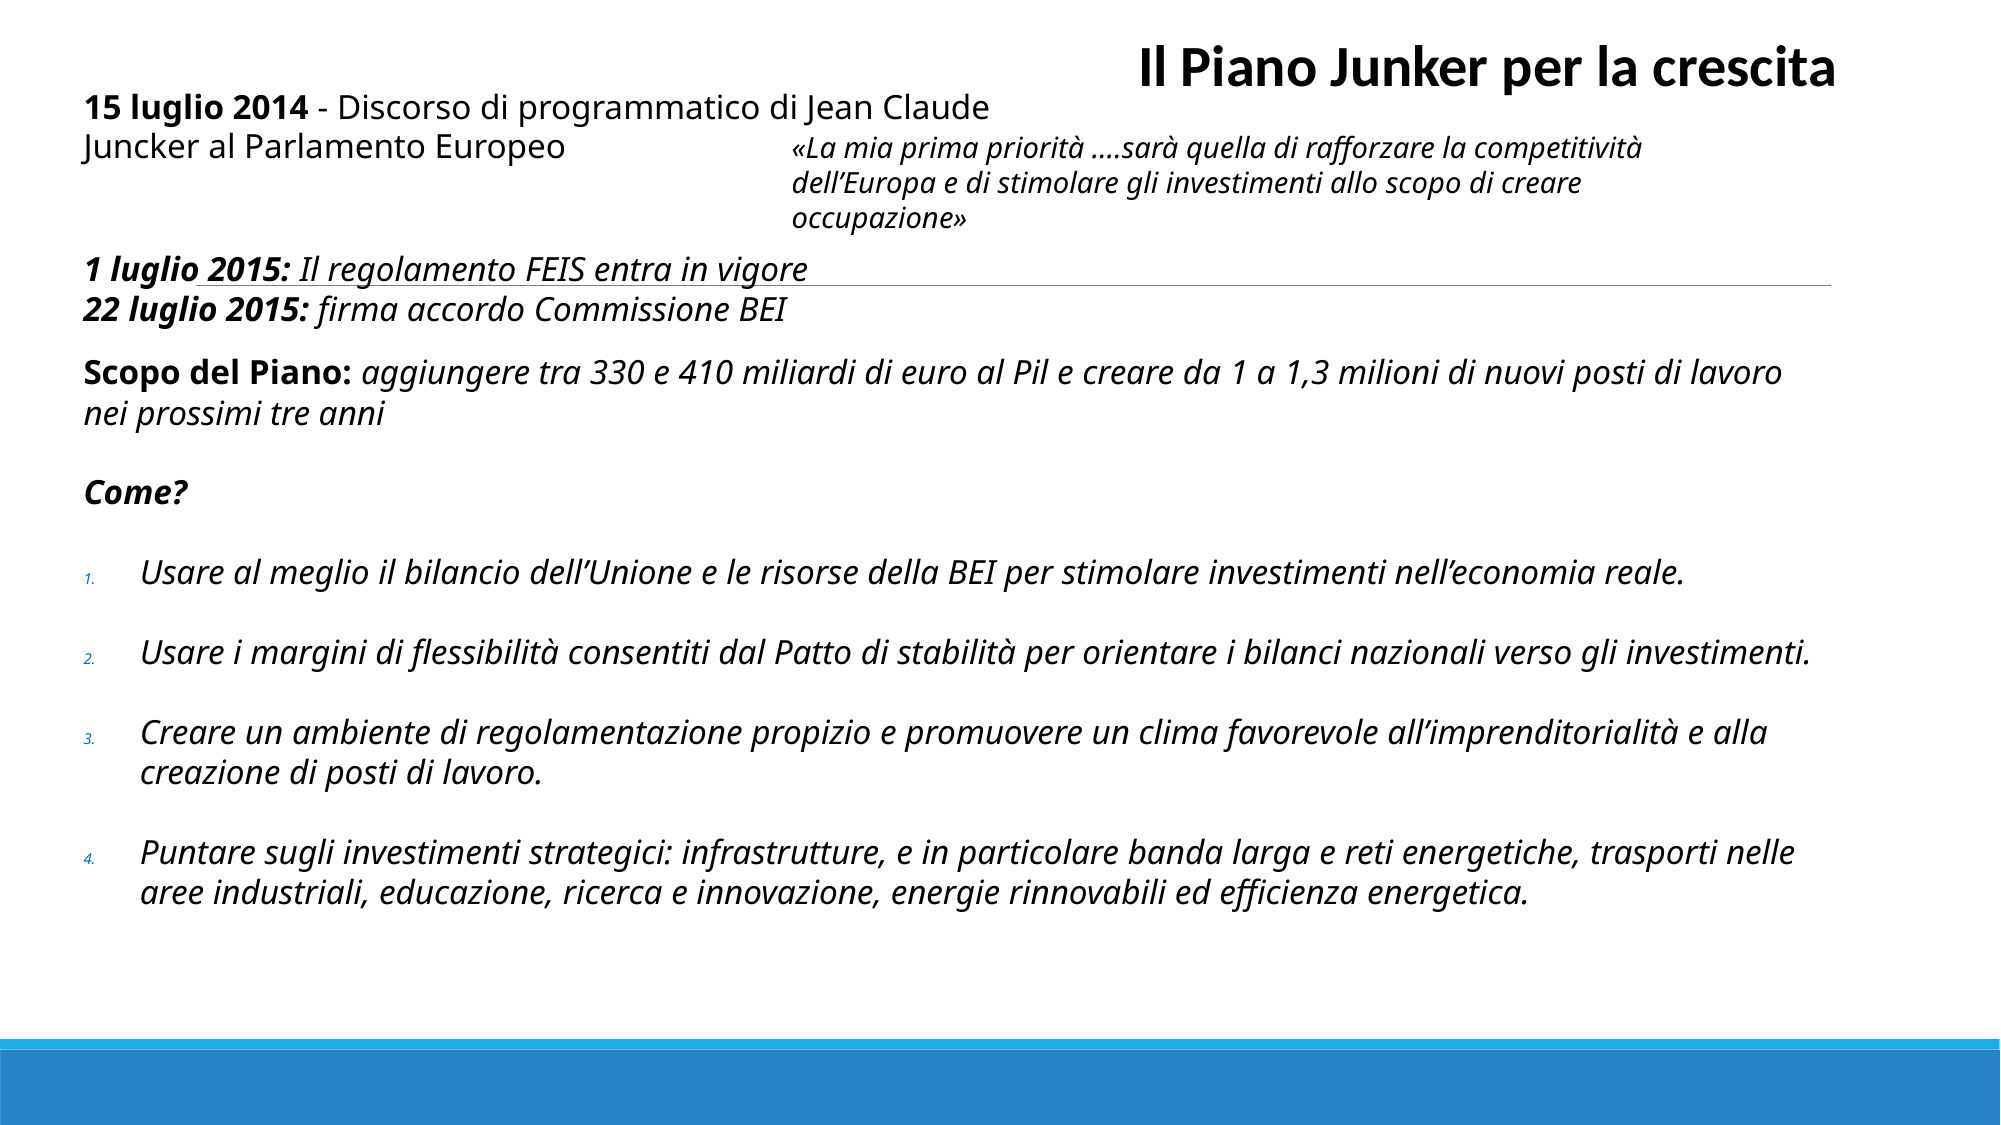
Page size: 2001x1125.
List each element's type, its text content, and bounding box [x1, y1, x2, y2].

text_box 15 luglio 2014 - Discorso di programmatico di Jean Claude Juncker al Parlamento Europeo [68, 48, 1069, 174]
text_box «La mia prima priorità ….sarà quella di rafforzare la competitività dell’Europa e di stimolare gli investimenti allo scopo di creare occupazione» [776, 95, 1777, 242]
text_box Scopo del Piano: aggiungere tra 330 e 410 miliardi di euro al Pil e creare da 1 a 1,3 milioni di nuovi posti di lavoro nei prossimi tre anni Come? Usare al meglio il bilancio dell’Unione e le risorse della BEI per stimolare investimenti nell’economia reale. Usare i margini di flessibilità consentiti dal Patto di stabilità per orientare i bilanci nazionali verso gli investimenti. Creare un ambiente di regolamentazione propizio e promuovere un clima favorevole all’imprenditorialità e alla creazione di posti di lavoro. Puntare sugli investimenti strategici: infrastrutture, e in particolare banda larga e reti energetiche, trasporti nelle aree industriali, educazione, ricerca e innovazione, energie rinnovabili ed efficienza energetica. [68, 344, 1836, 919]
text_box 1 luglio 2015: Il regolamento FEIS entra in vigore 22 luglio 2015: firma accordo Commissione BEI [68, 181, 1600, 336]
text_box Il Piano Junker per la crescita [1123, 20, 1852, 106]
